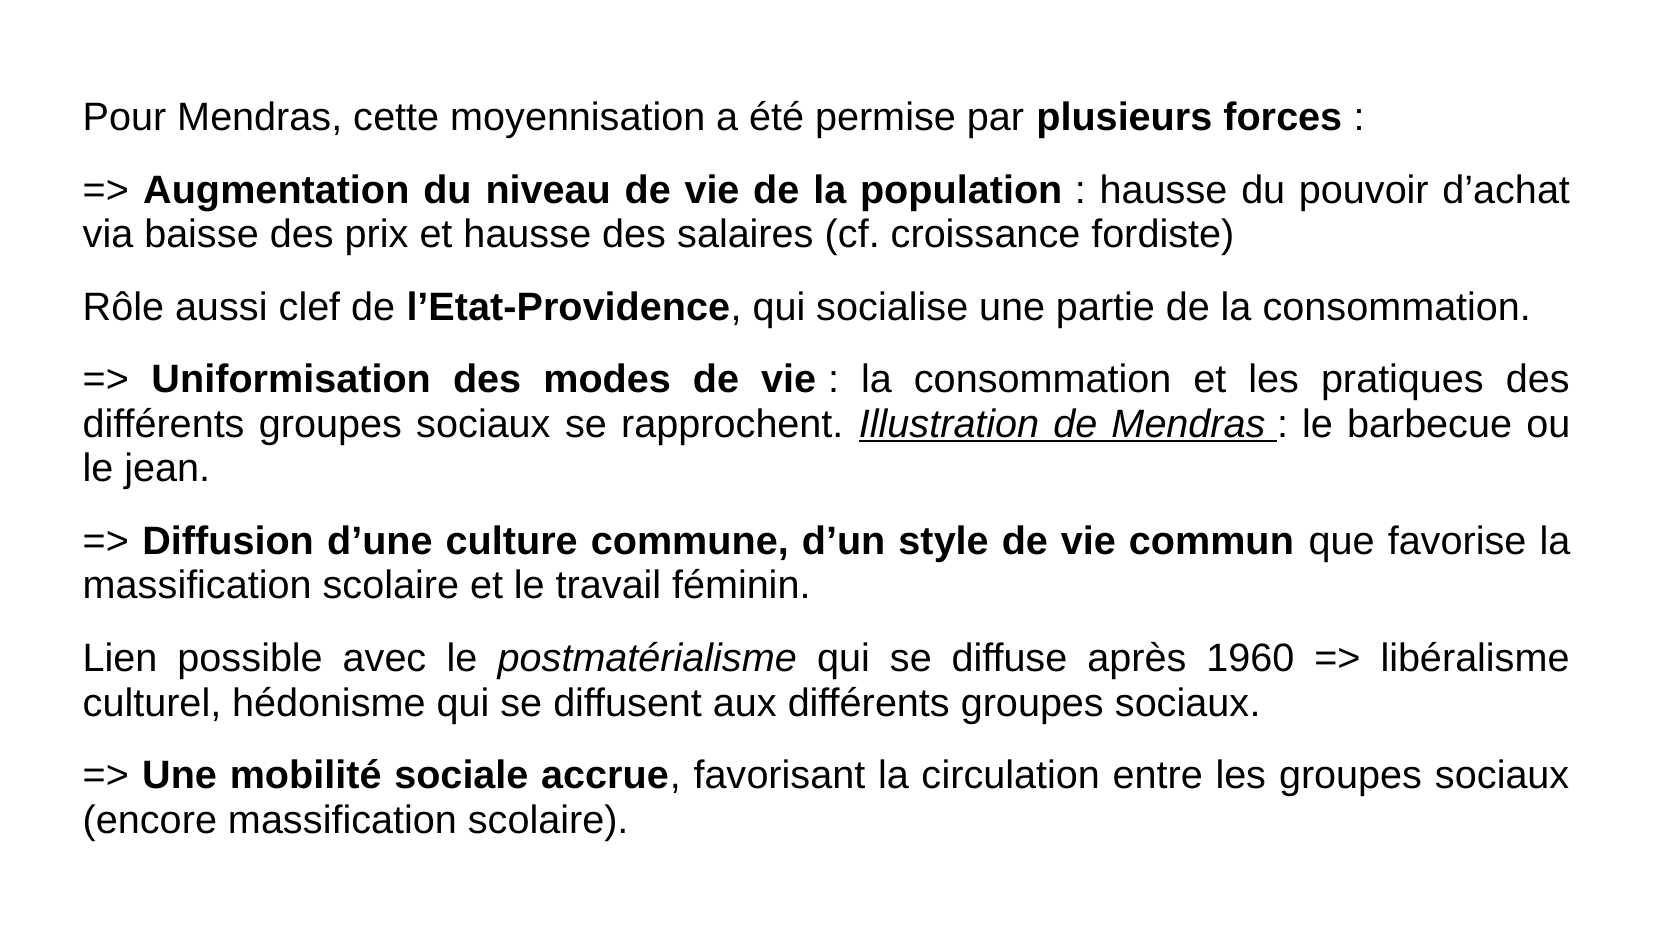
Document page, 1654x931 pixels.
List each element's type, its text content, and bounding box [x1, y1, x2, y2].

list Pour Mendras, cette moyennisation a été permise par plusieurs forces : => Augmentation du niveau de vie de la population : hausse du pouvoir d’achat via baisse des prix et hausse des salaires (cf. croissance fordiste) Rôle aussi clef de l’Etat-Providence, qui socialise une partie de la consommation. => Uniformisation des modes de vie : la consommation et les pratiques des différents groupes sociaux se rapprochent. Illustration de Mendras : le barbecue ou le jean. => Diffusion d’une culture commune, d’un style de vie commun que favorise la massification scolaire et le travail féminin. Lien possible avec le postmatérialisme qui se diffuse après 1960 => libéralisme culturel, hédonisme qui se diffusent aux différents groupes sociaux. => Une mobilité sociale accrue, favorisant la circulation entre les groupes sociaux (encore massification scolaire). [82, 94, 1571, 851]
